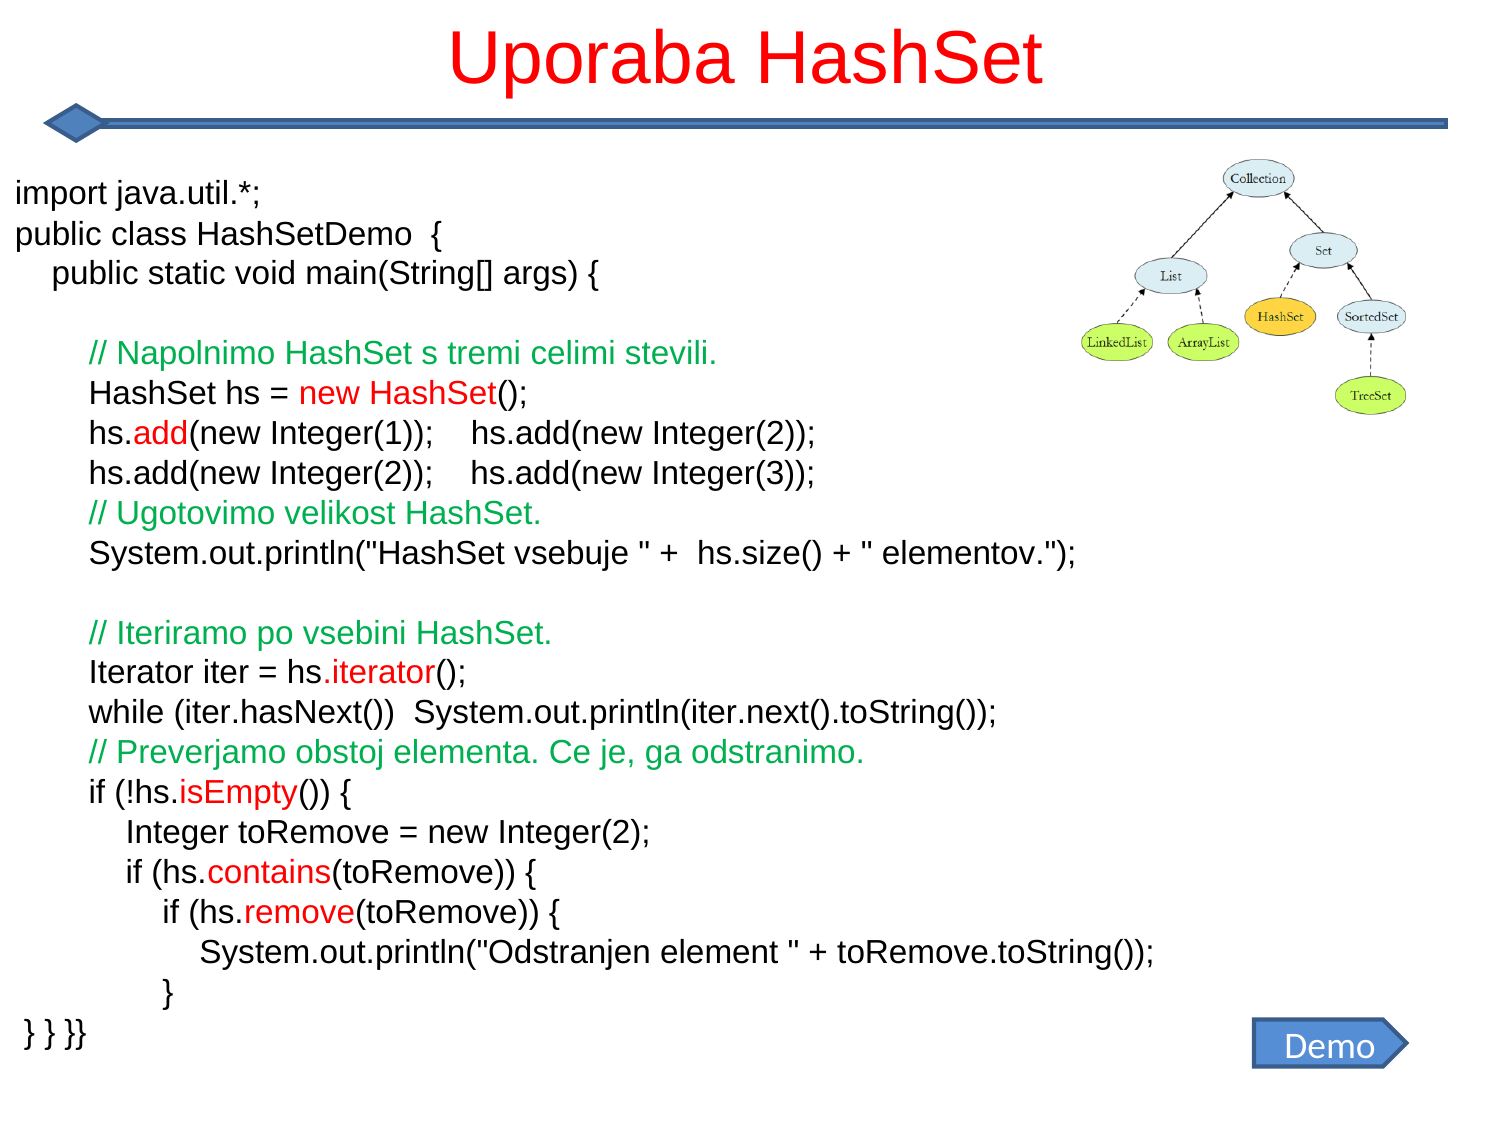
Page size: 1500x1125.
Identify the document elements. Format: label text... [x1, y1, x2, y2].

title Uporaba HashSet [70, 0, 1421, 108]
picture [1078, 152, 1406, 415]
text_box import java.util.*; public class HashSetDemo { public static void main(String[] args) { // Napolnimo HashSet s tremi celimi stevili. HashSet hs = new HashSet(); hs.add(new Integer(1)); hs.add(new Integer(2)); hs.add(new Integer(2)); hs.add(new Integer(3)); // Ugotovimo velikost HashSet. System.out.println("HashSet vsebuje " + hs.size() + " elementov."); // Iteriramo po vsebini HashSet. Iterator iter = hs.iterator(); while (iter.hasNext()) System.out.println(iter.next().toString()); // Preverjamo obstoj elementa. Ce je, ga odstranimo. if (!hs.isEmpty()) { Integer toRemove = new Integer(2); if (hs.contains(toRemove)) { if (hs.remove(toRemove)) { System.out.println("Odstranjen element " + toRemove.toString()); } } } }} [0, 163, 1465, 1058]
text_box Demo [1253, 1019, 1407, 1067]
